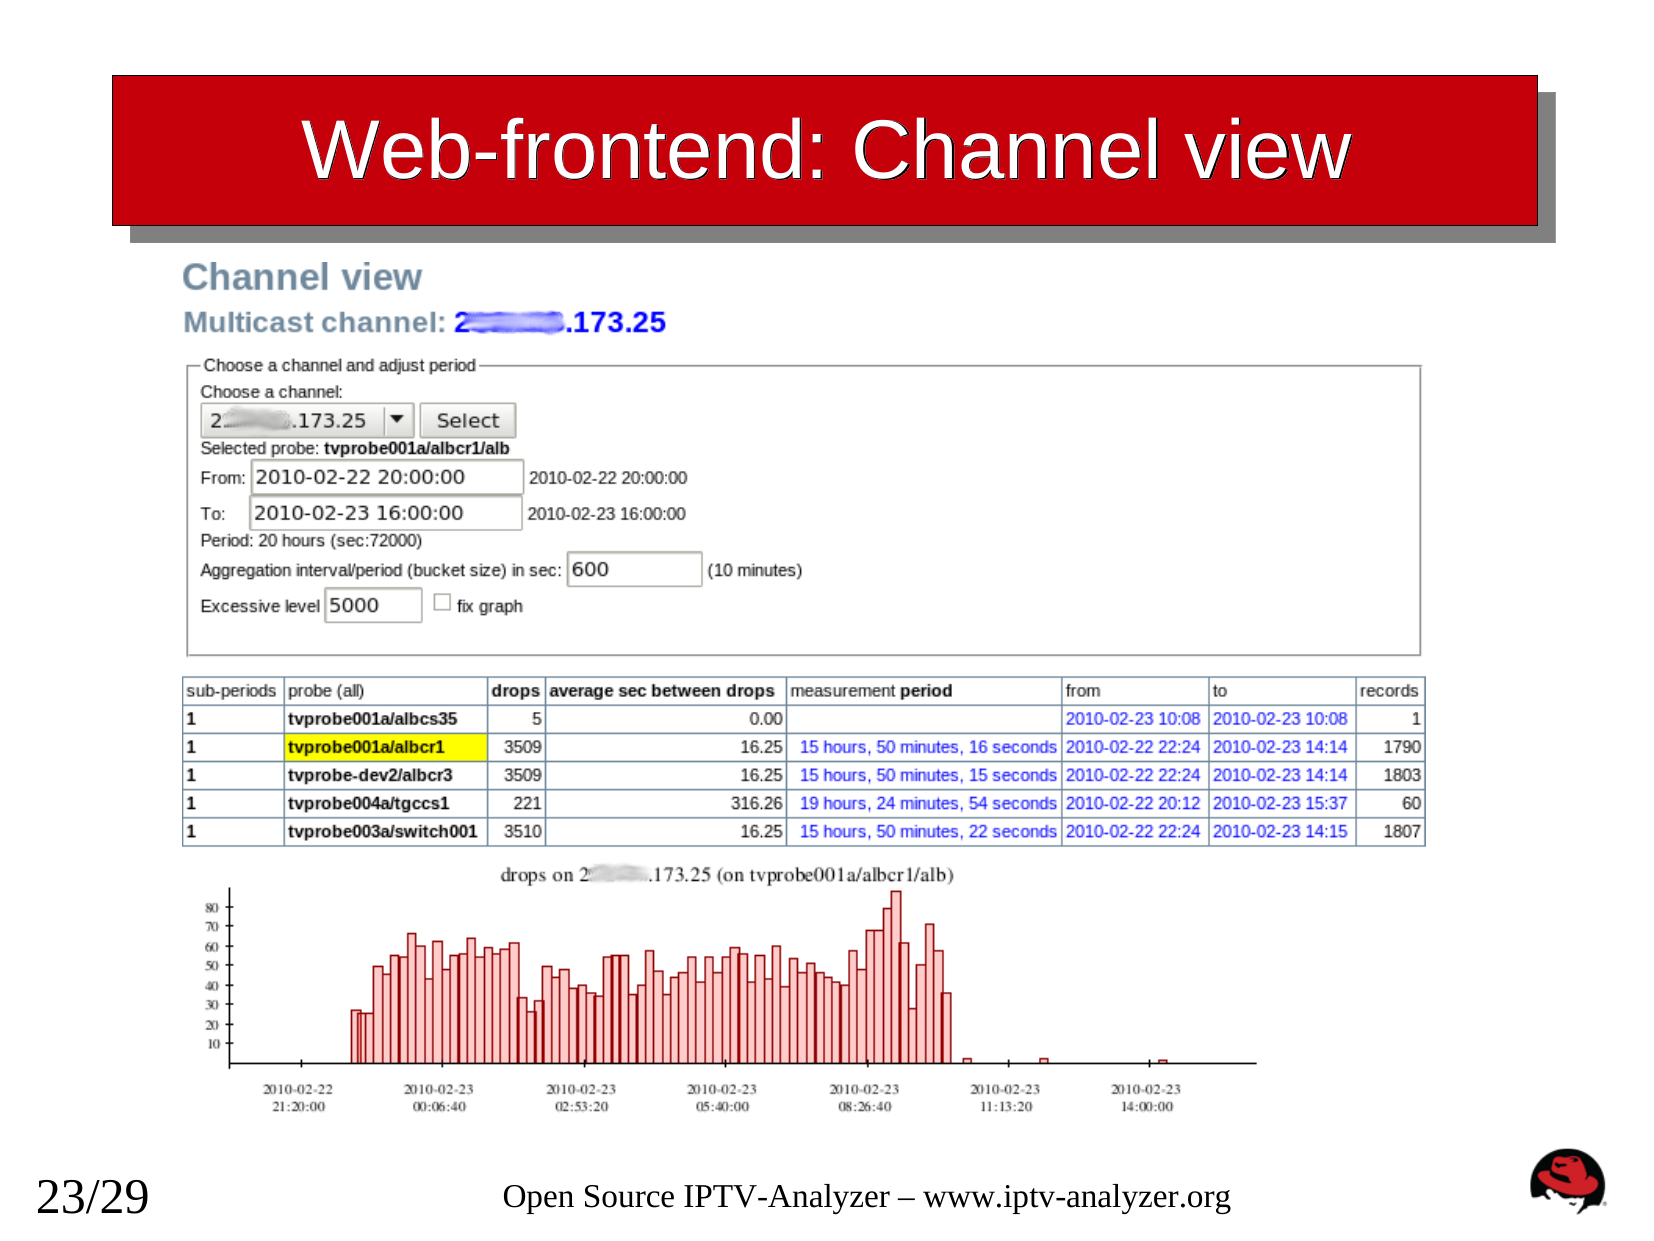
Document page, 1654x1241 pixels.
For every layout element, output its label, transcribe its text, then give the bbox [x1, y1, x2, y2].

title Web-frontend: Channel view [116, 75, 1538, 226]
picture [1529, 1146, 1613, 1224]
picture [182, 262, 1426, 1113]
